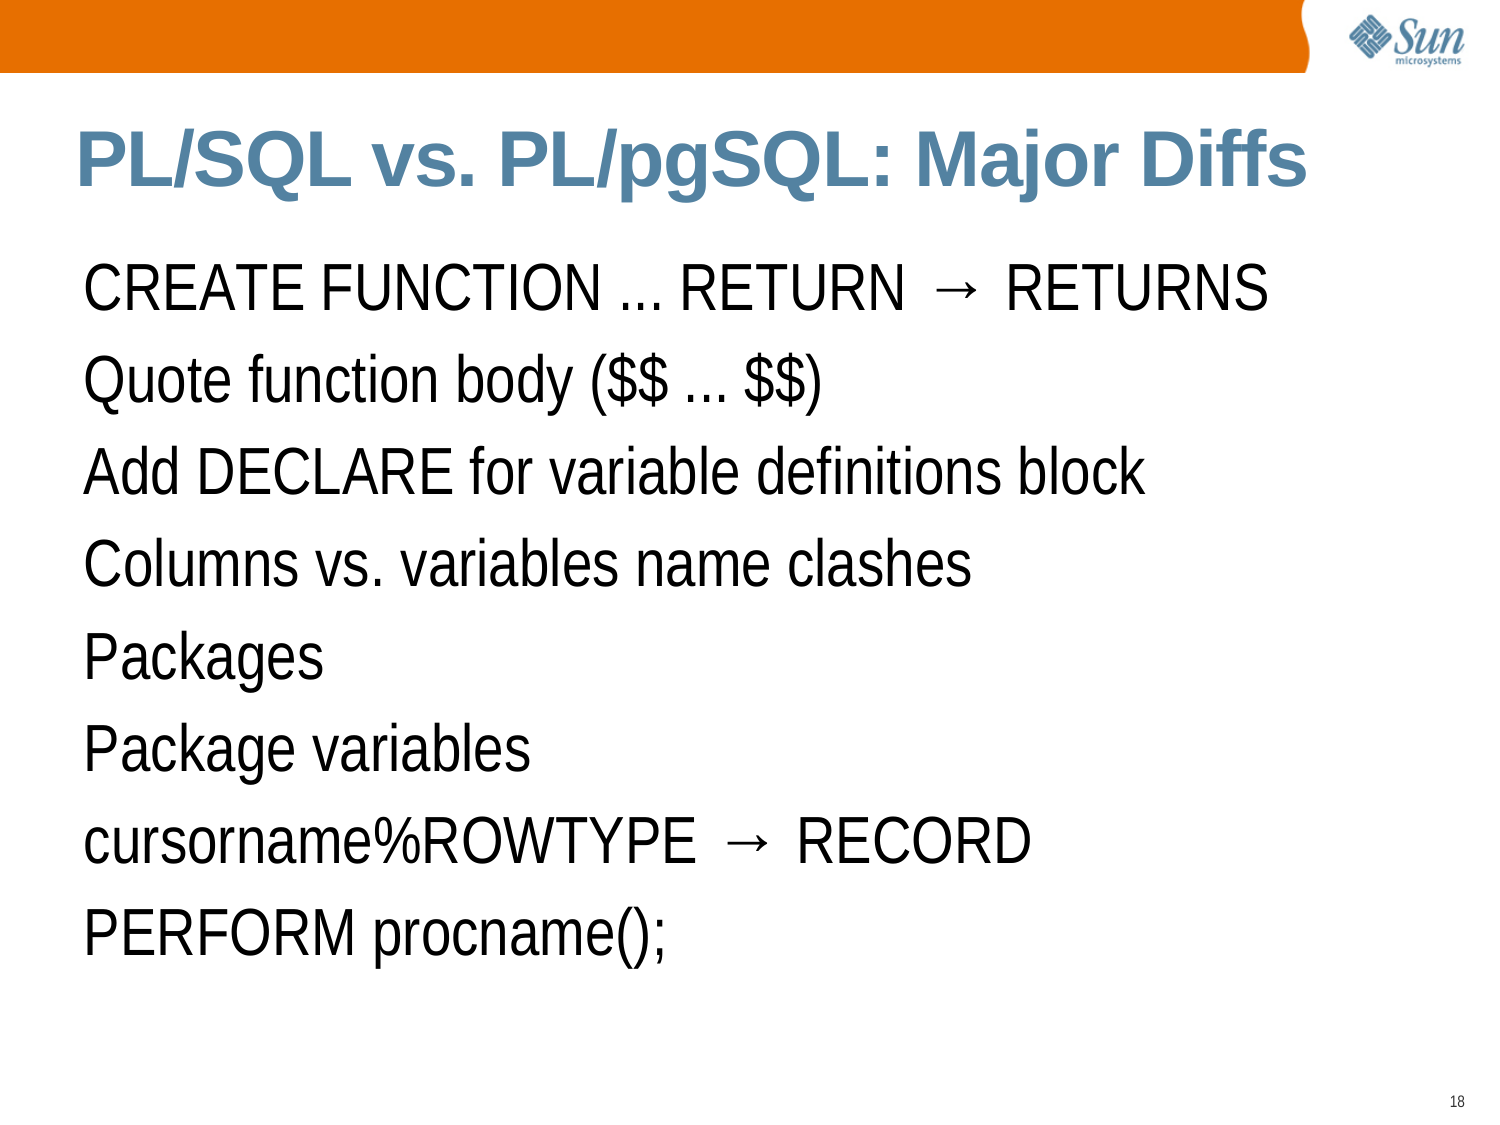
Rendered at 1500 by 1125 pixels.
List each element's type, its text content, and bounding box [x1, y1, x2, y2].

title PL/SQL vs. PL/pgSQL: Major Diffs [75, 123, 1437, 227]
list CREATE FUNCTION ... RETURN → RETURNS Quote function body ($$ ... $$) Add DECLARE for variable definitions block Columns vs. variables name clashes Packages Package variables cursorname%ROWTYPE → RECORD PERFORM procname(); [64, 258, 1401, 1062]
picture [0, 0, 1500, 73]
